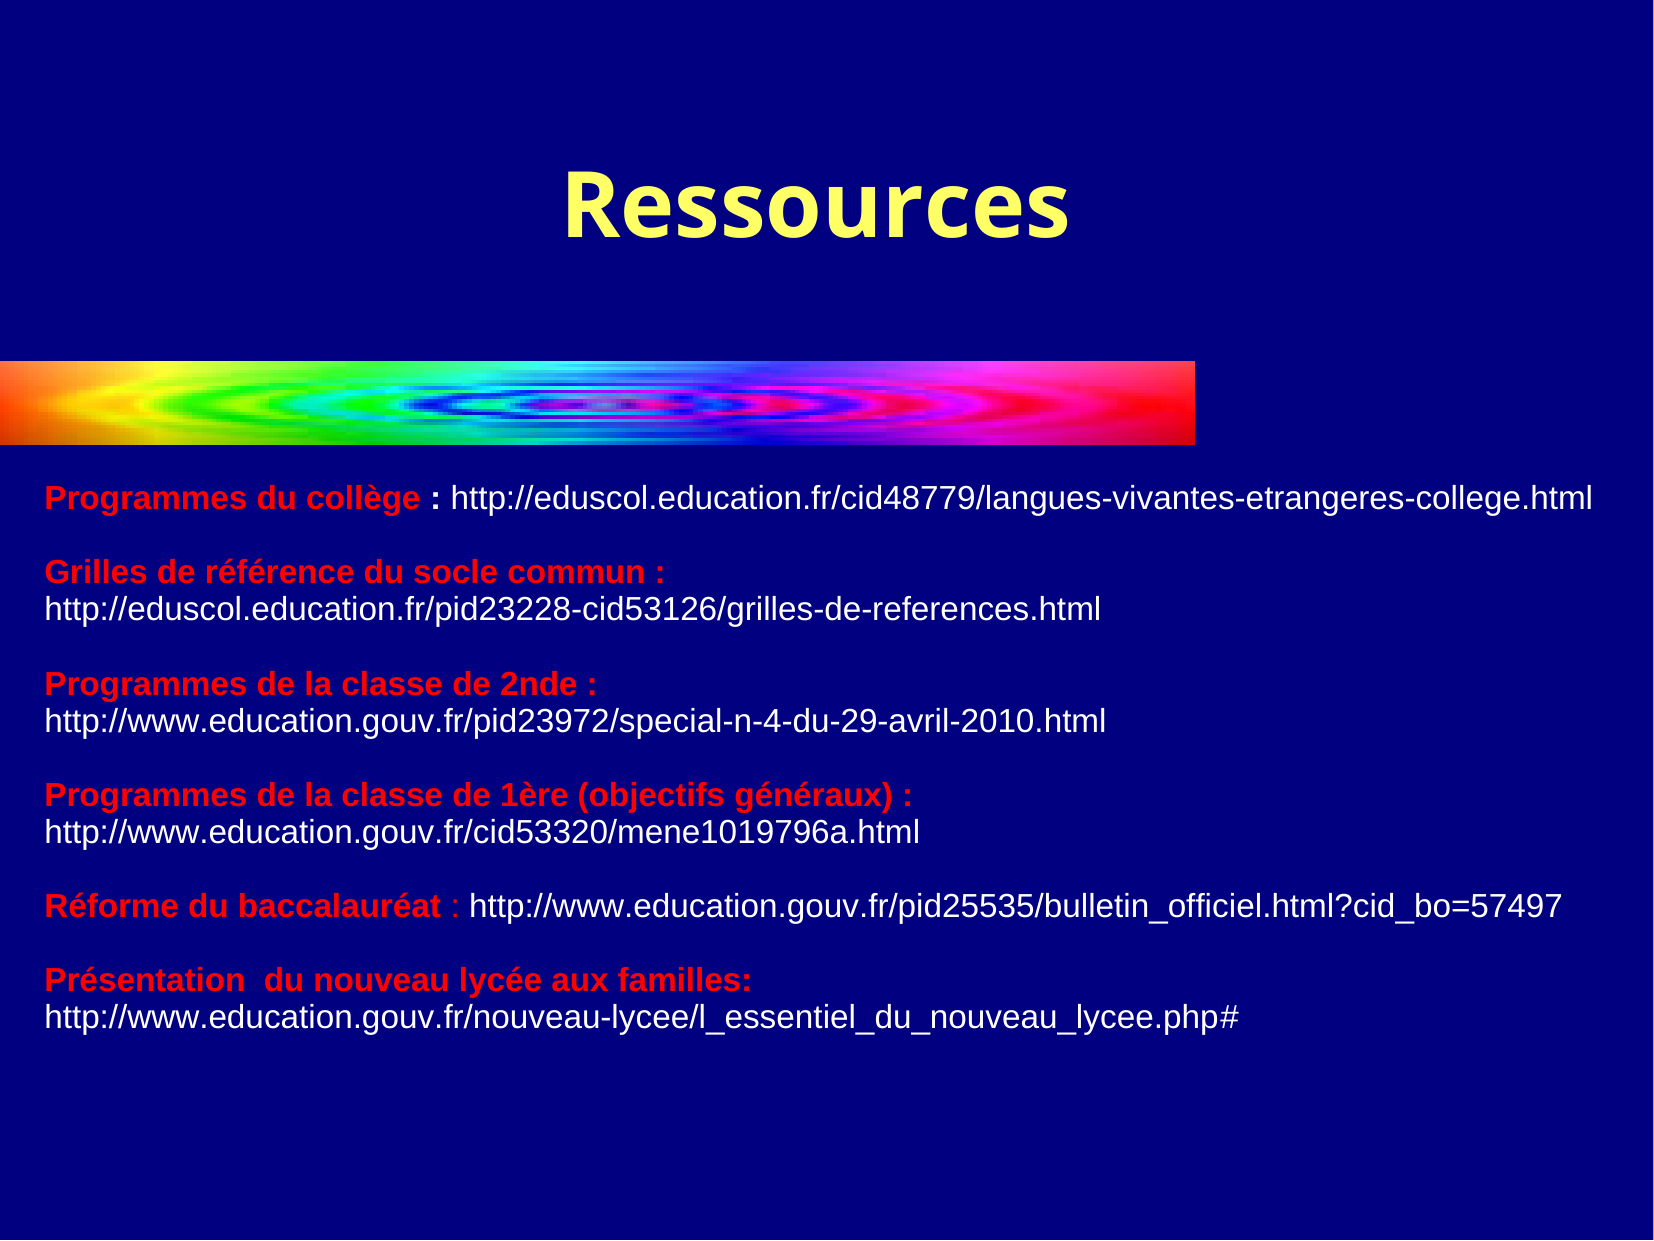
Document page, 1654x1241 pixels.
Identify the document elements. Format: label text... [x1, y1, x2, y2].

picture [0, 361, 1195, 445]
title Ressources [121, 105, 1534, 299]
text_box Programmes du collège : http://eduscol.education.fr/cid48779/langues-vivantes-etrangeres-college.html Grilles de référence du socle commun : http://eduscol.education.fr/pid23228-cid53126/grilles-de-references.html Programmes de la classe de 2nde : http://www.education.gouv.fr/pid23972/special-n-4-du-29-avril-2010.html Programmes de la classe de 1ère (objectifs généraux) : http://www.education.gouv.fr/cid53320/mene1019796a.html Réforme du baccalauréat : http://www.education.gouv.fr/pid25535/bulletin_officiel.html?cid_bo=57497 Présentation du nouveau lycée aux familles: http://www.education.gouv.fr/nouveau-lycee/l_essentiel_du_nouveau_lycee.php# [29, 472, 1625, 1241]
